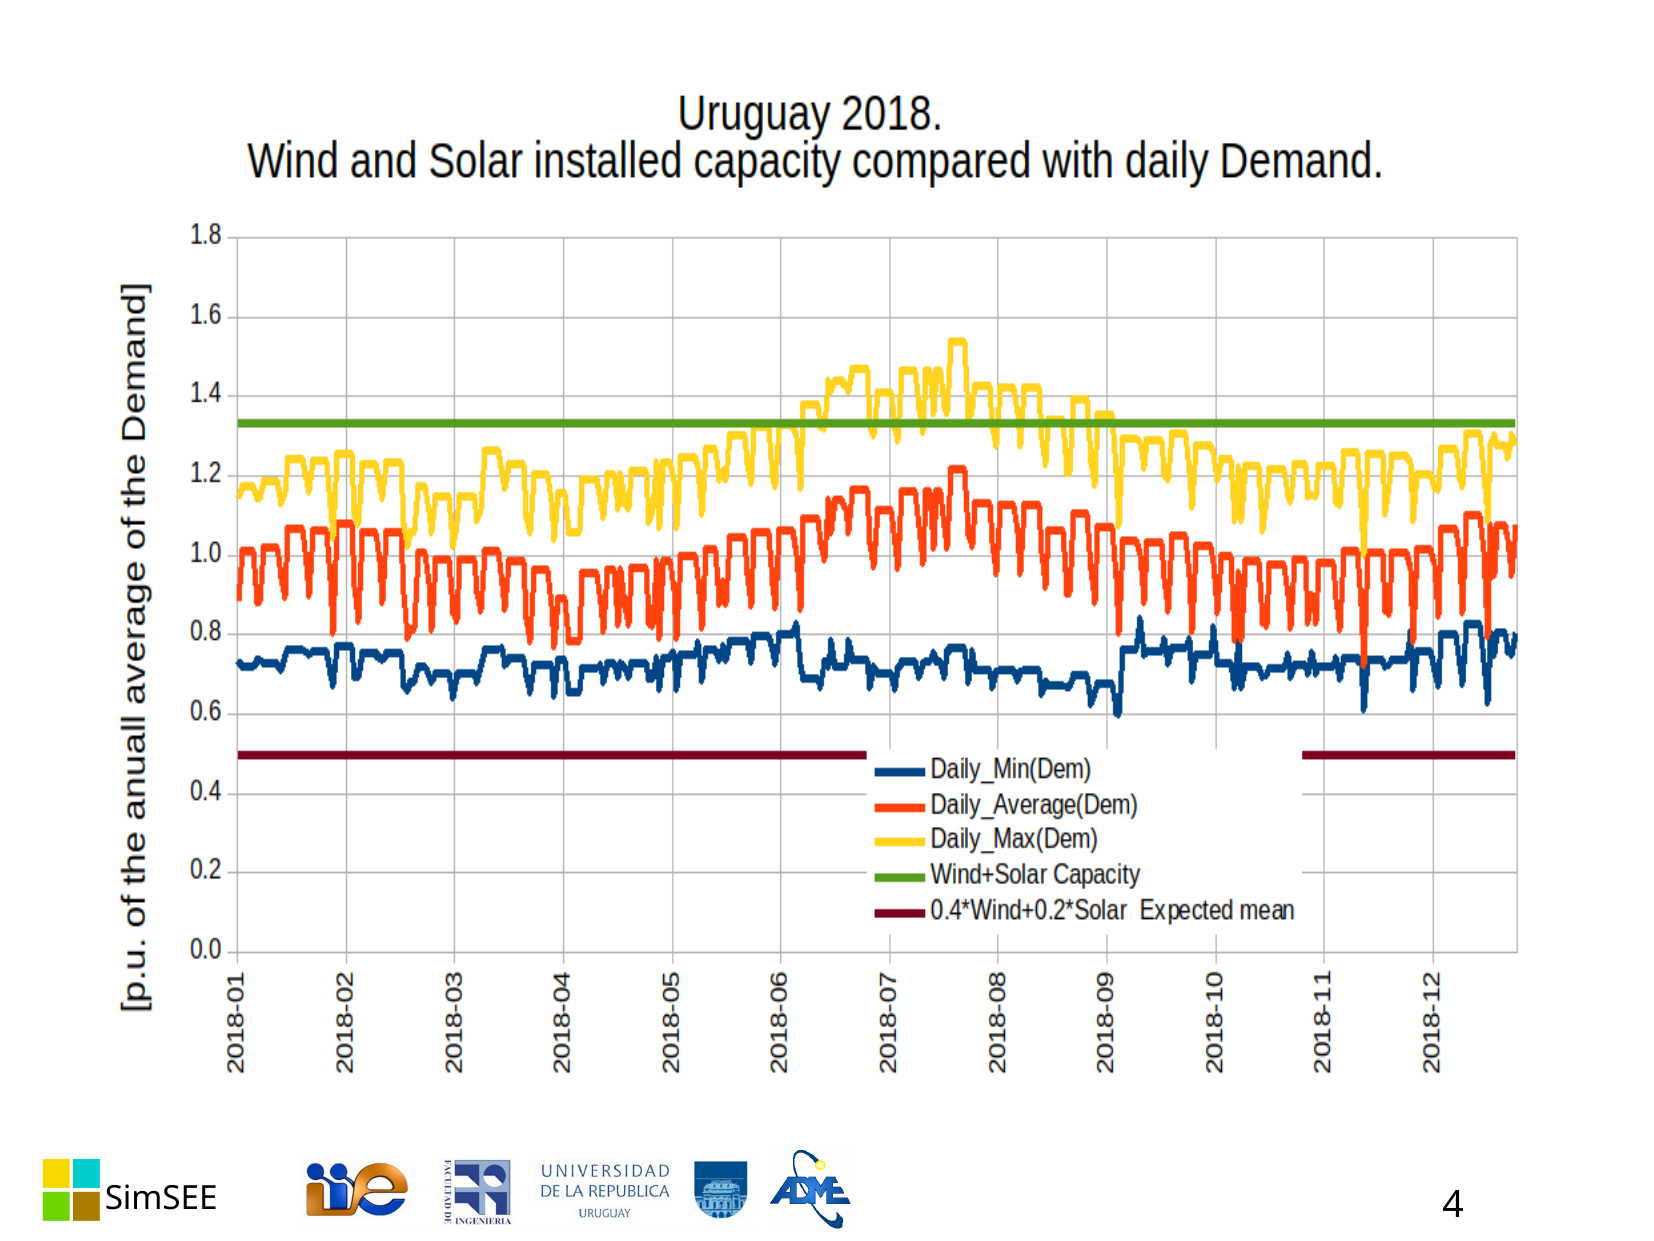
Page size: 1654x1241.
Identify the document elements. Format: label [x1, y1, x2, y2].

picture [296, 1154, 753, 1229]
picture [770, 1150, 853, 1230]
picture [41, 1157, 102, 1223]
picture [85, 45, 1546, 1096]
